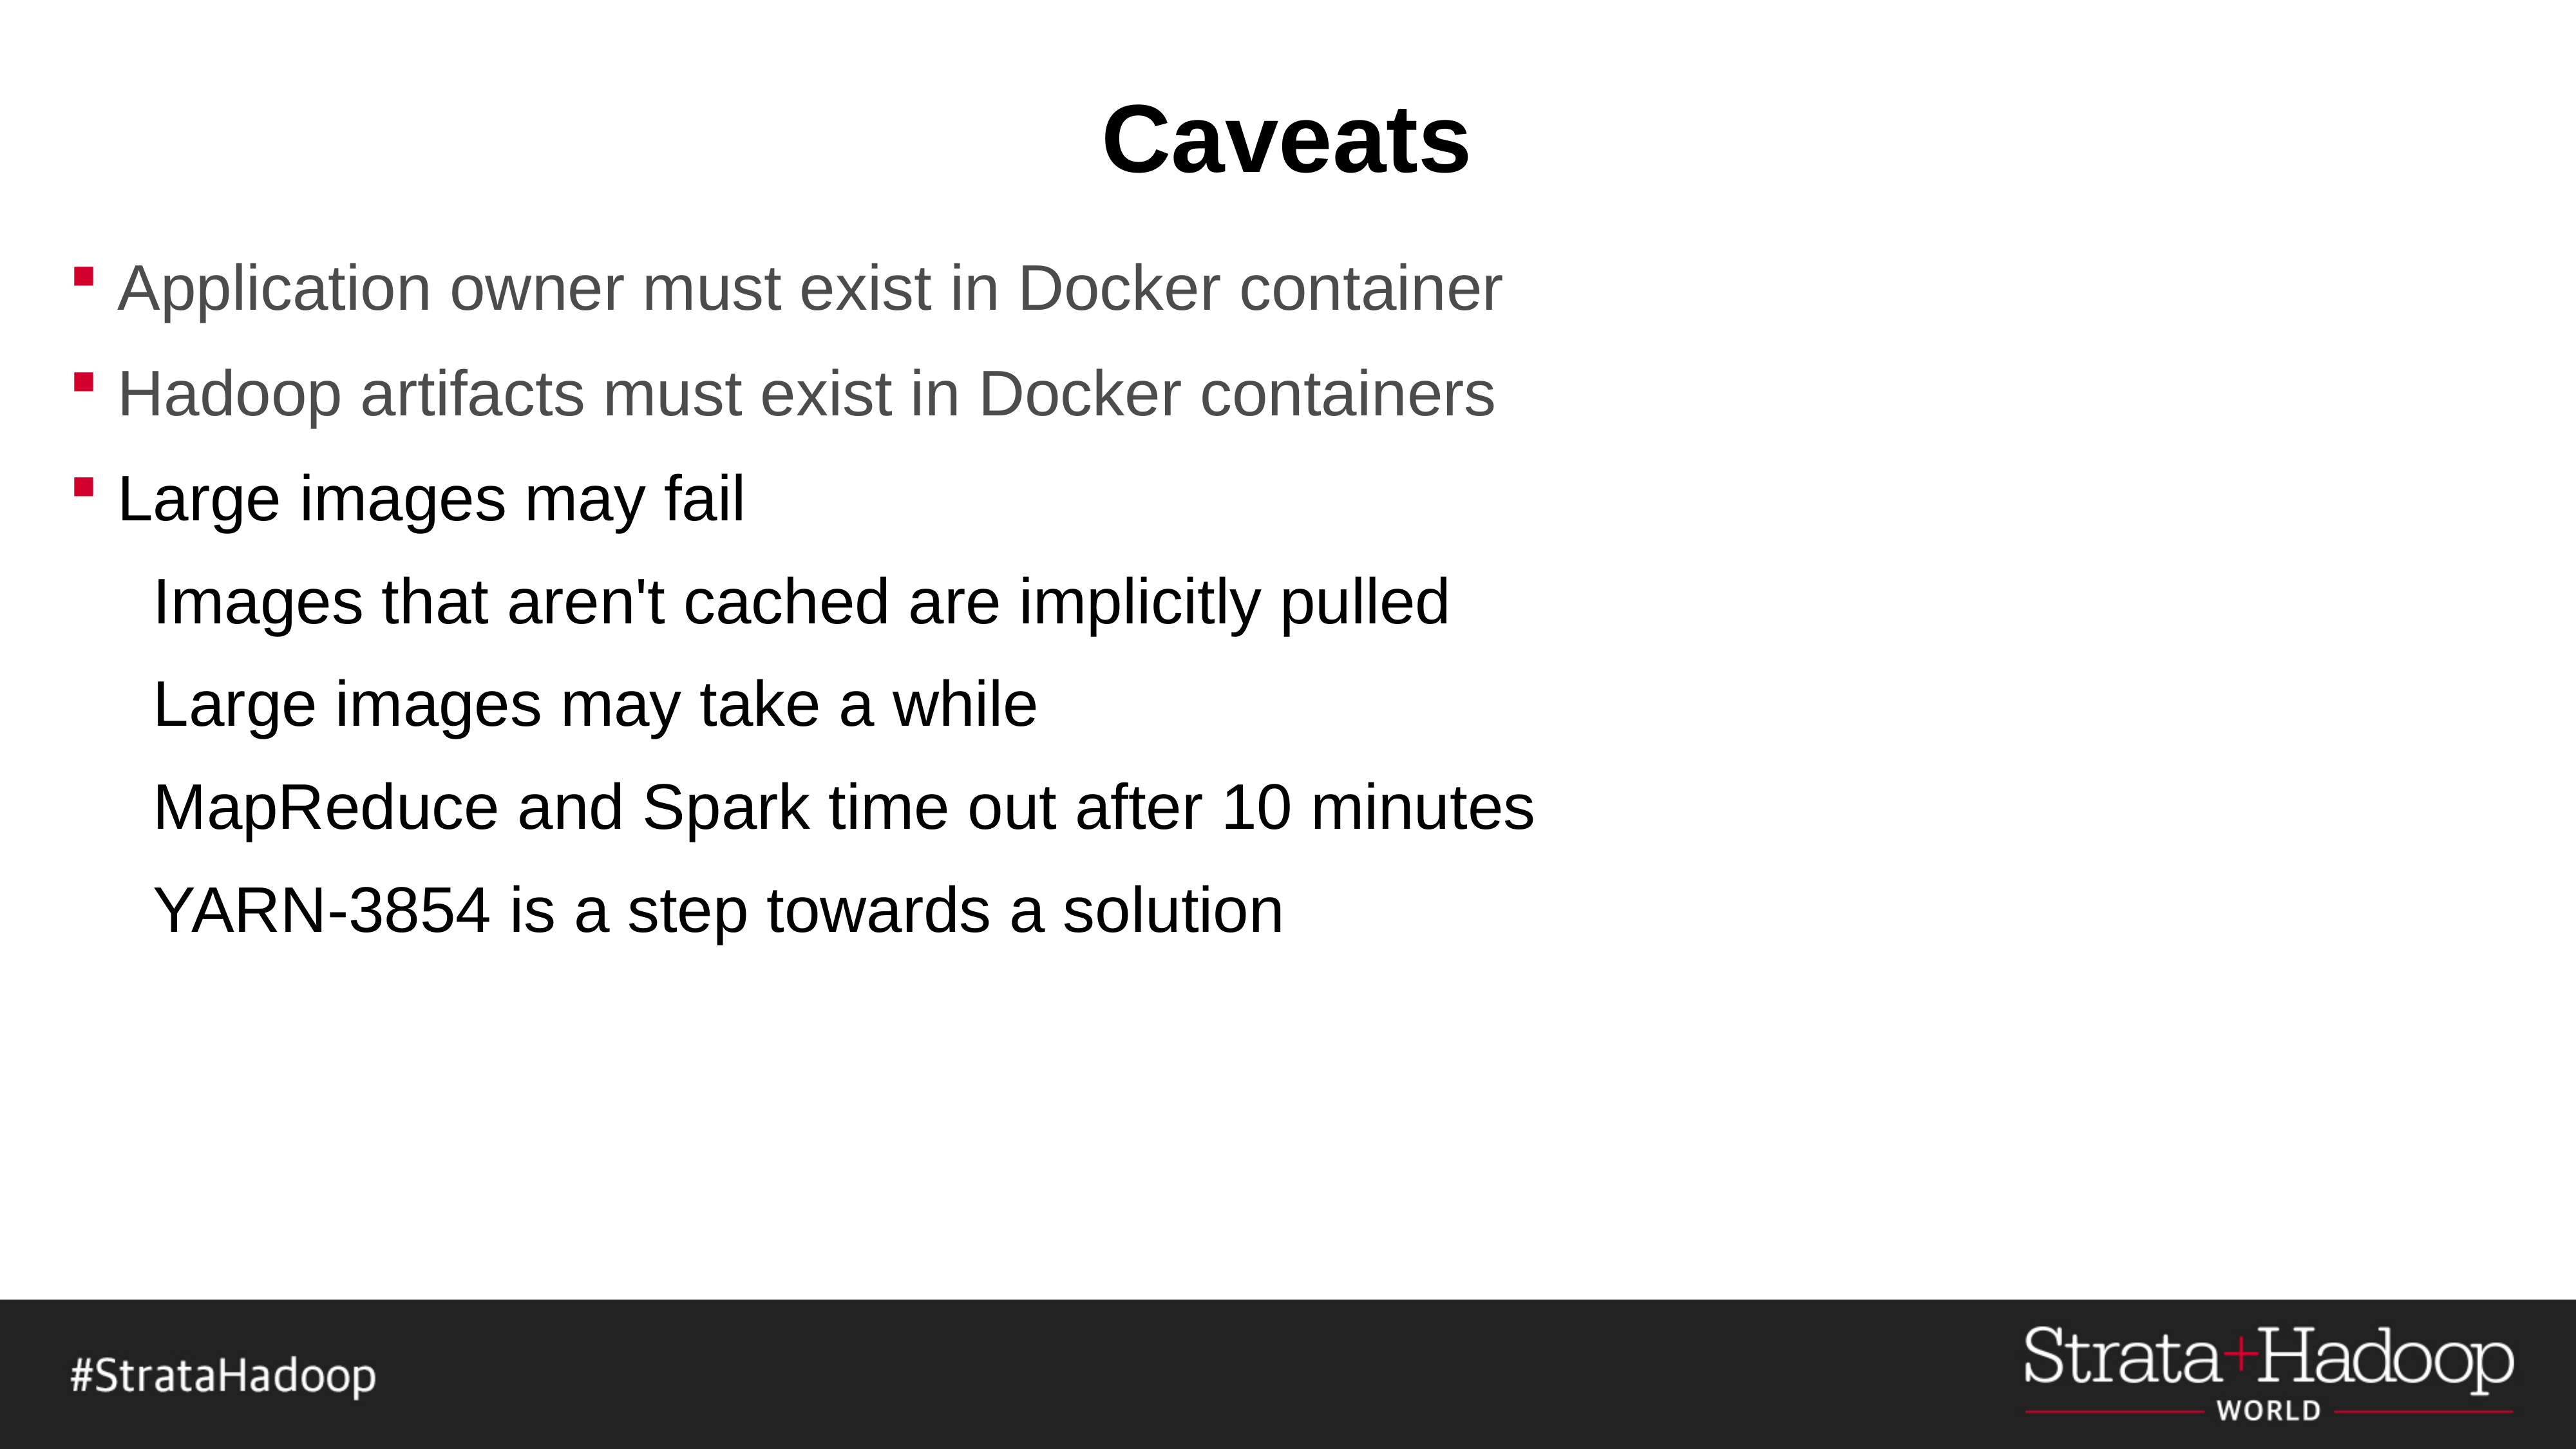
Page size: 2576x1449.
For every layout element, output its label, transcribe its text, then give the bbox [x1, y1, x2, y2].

title Caveats [65, 25, 2510, 242]
list Application owner must exist in Docker container Hadoop artifacts must exist in Docker containers Large images may fail Images that aren't cached are implicitly pulled Large images may take a while MapReduce and Spark time out after 10 minutes YARN-3854 is a step towards a solution [65, 242, 2510, 1449]
picture [0, 0, 2576, 1449]
